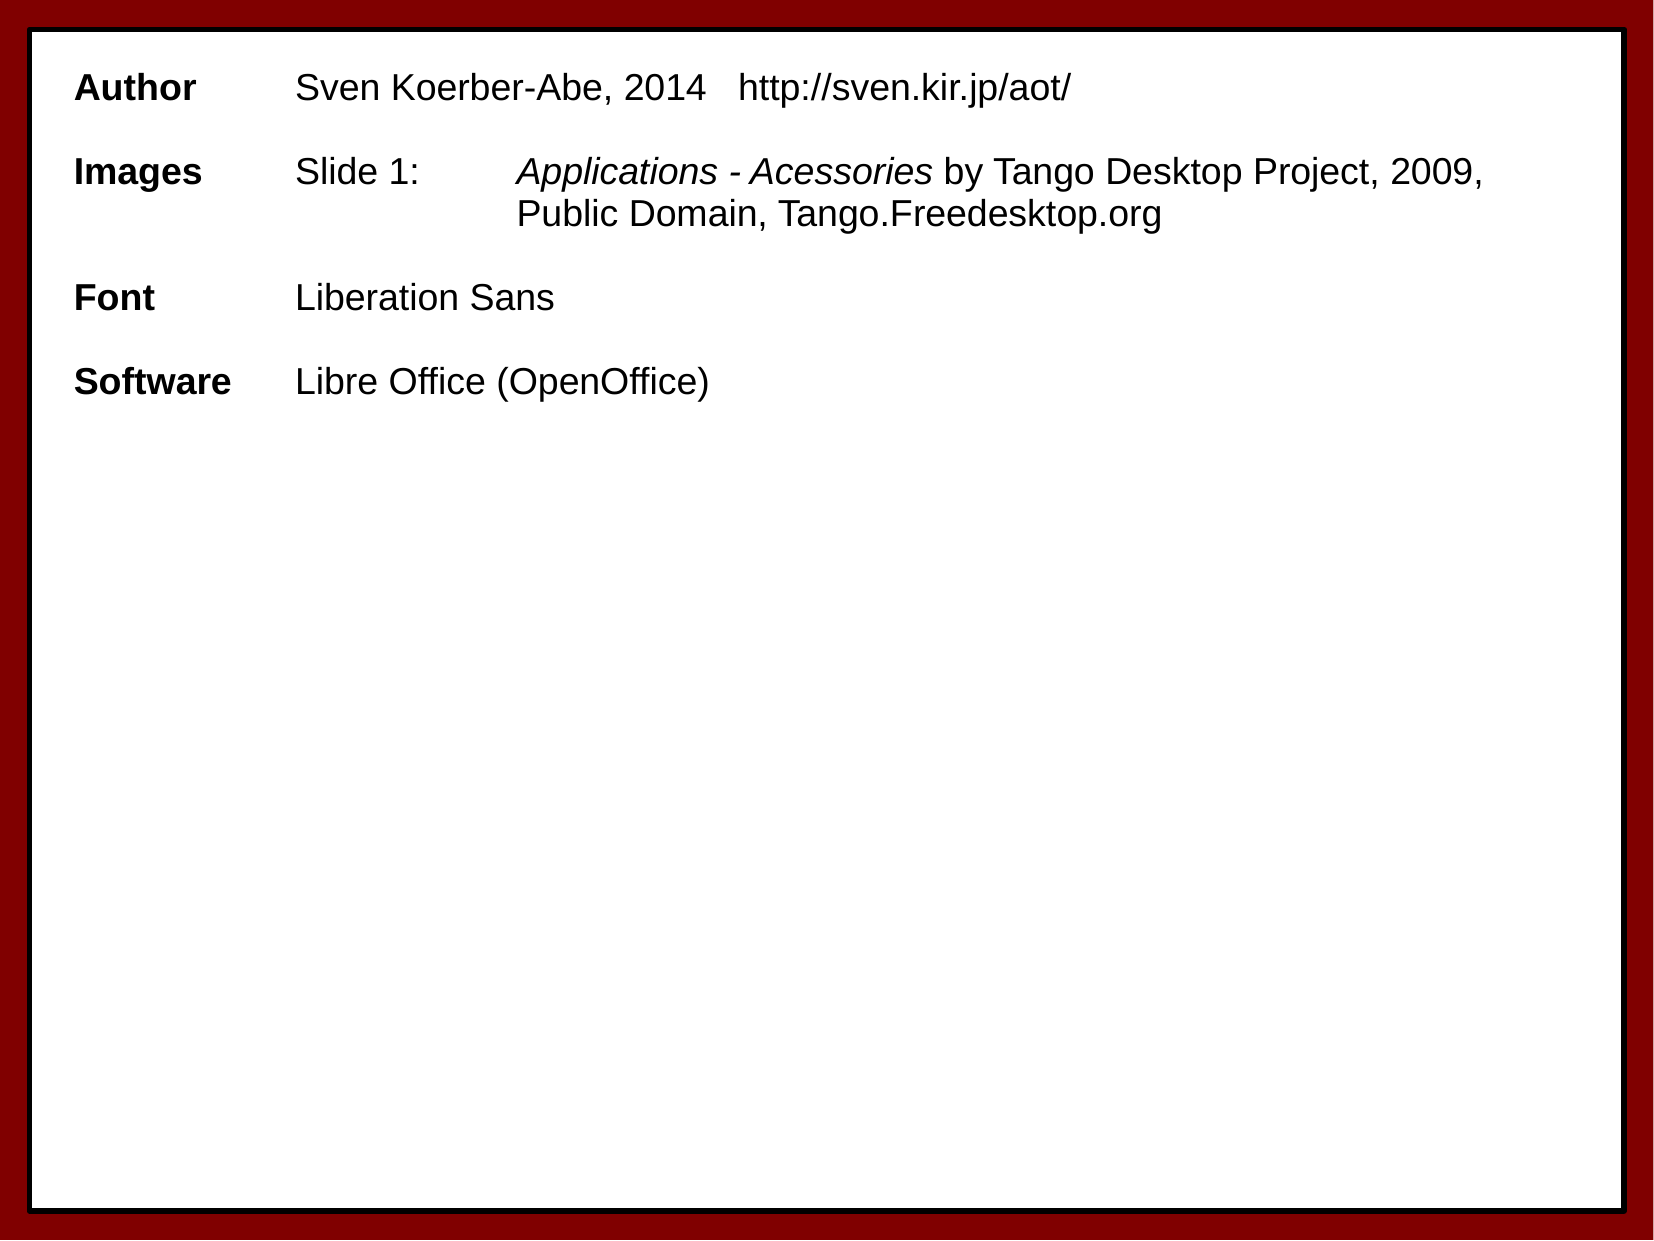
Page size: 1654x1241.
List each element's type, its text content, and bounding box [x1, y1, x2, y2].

text_box Author Sven Koerber-Abe, 2014 http://sven.kir.jp/aot/ Images Slide 1: Applications - Acessories by Tango Desktop Project, 2009, Public Domain, Tango.Freedesktop.org Font Liberation Sans Software Libre Office (OpenOffice) [59, 59, 1595, 426]
text_box [29, 29, 1625, 1211]
